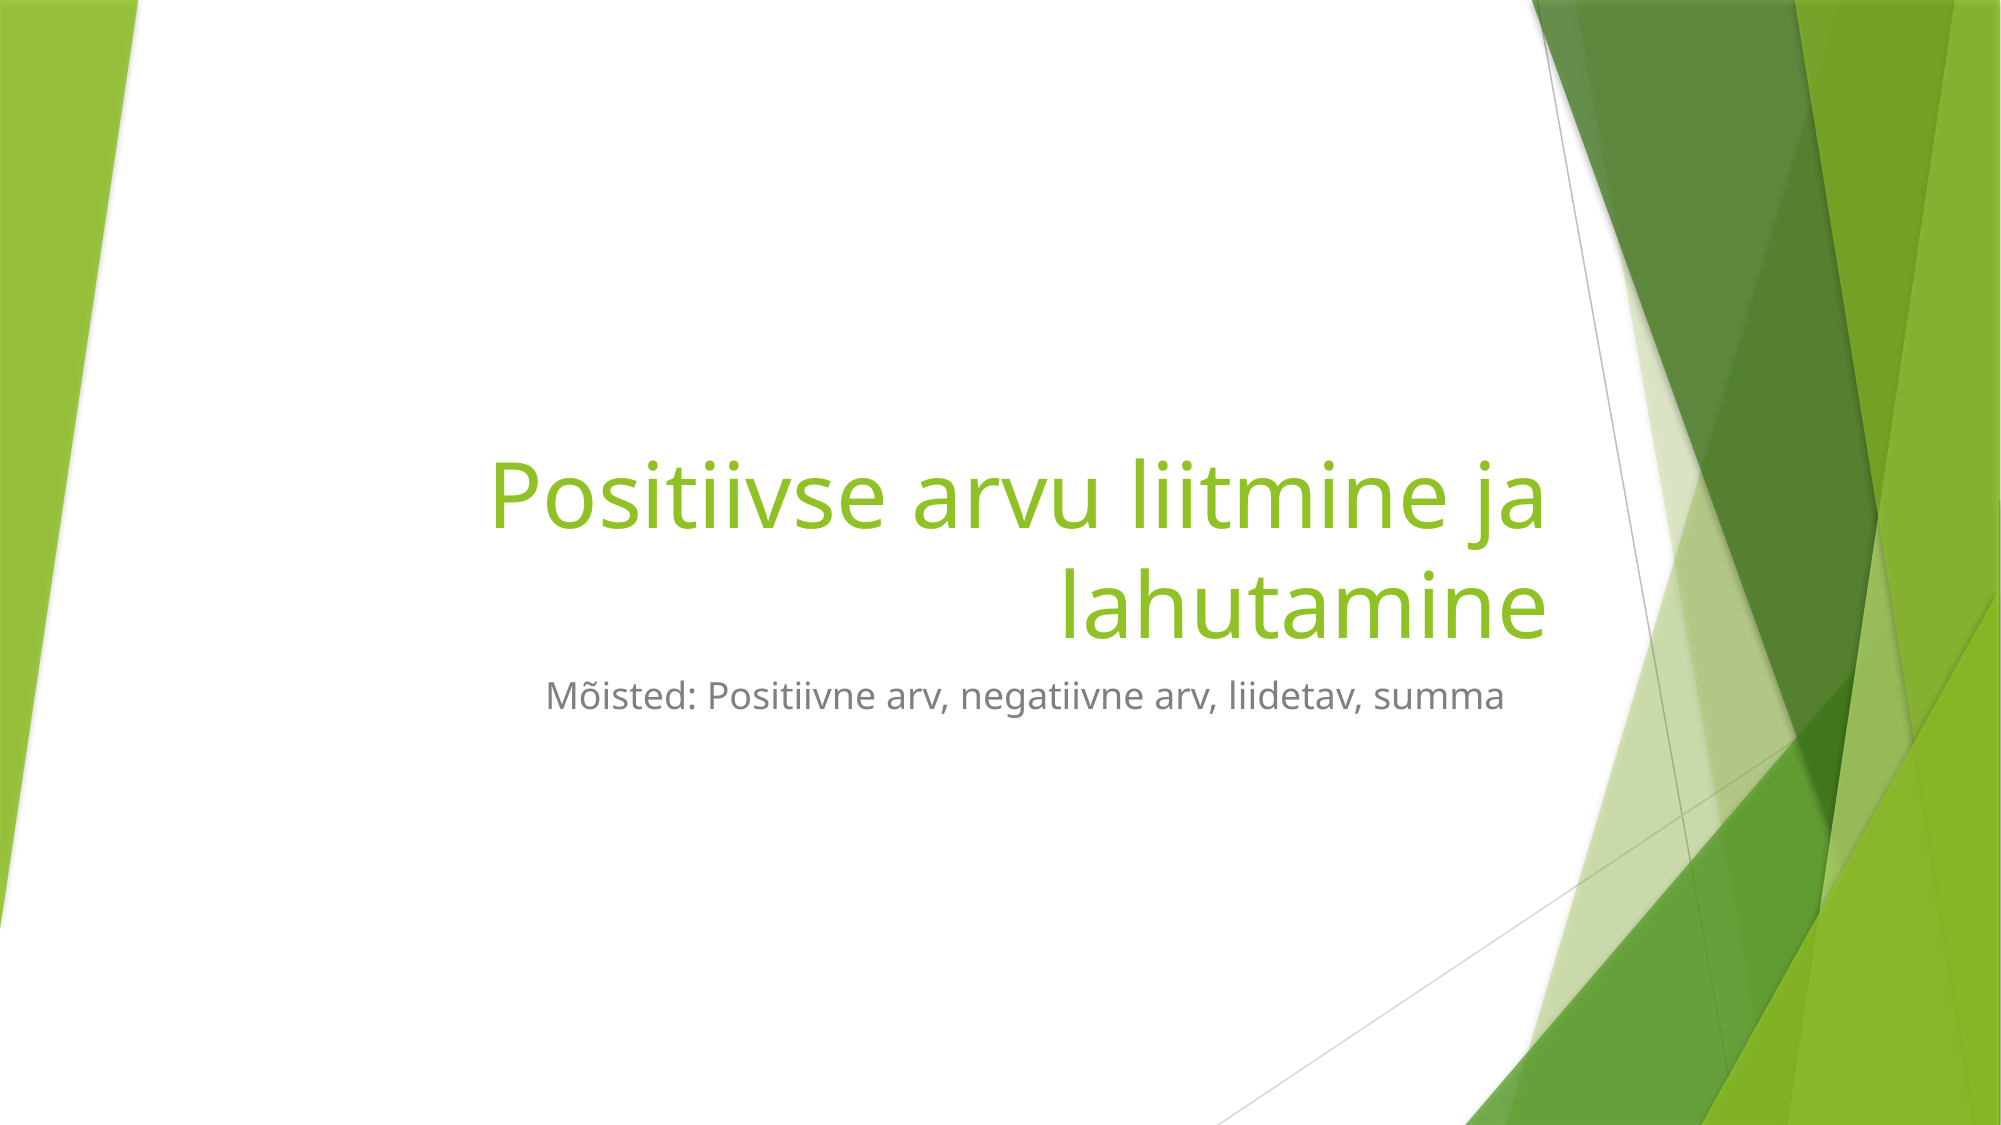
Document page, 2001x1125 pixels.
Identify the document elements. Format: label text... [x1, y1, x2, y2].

subtitle Mõisted: Positiivne arv, negatiivne arv, liidetav, summa [247, 664, 1522, 845]
title Positiivse arvu liitmine ja lahutamine [247, 394, 1565, 665]
